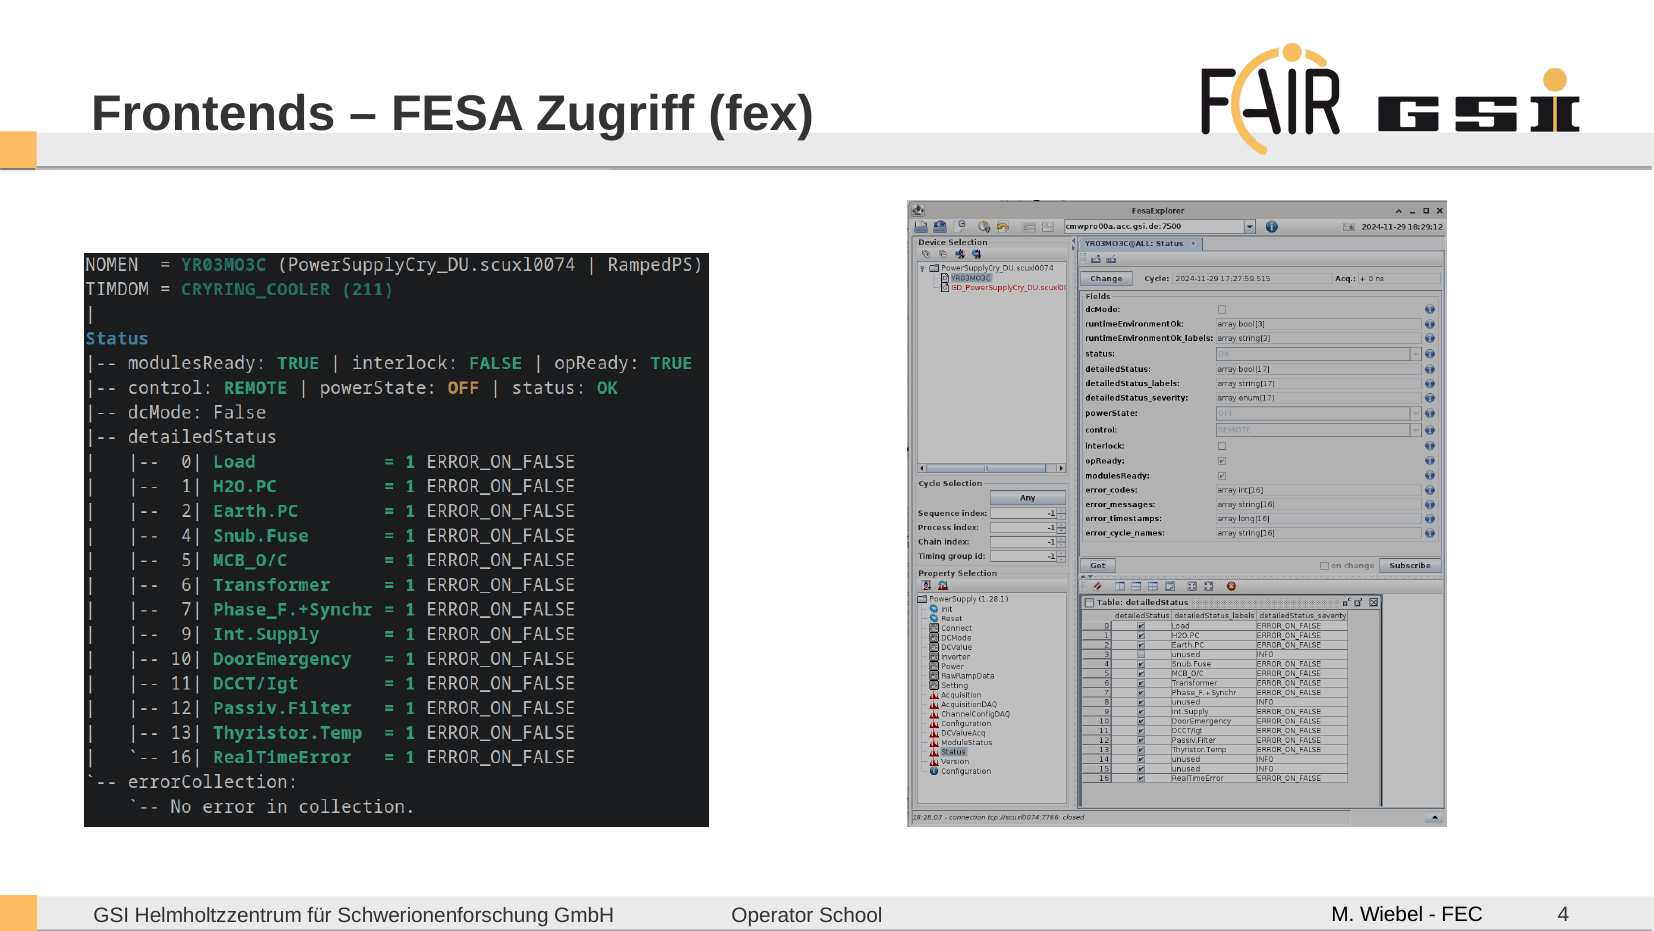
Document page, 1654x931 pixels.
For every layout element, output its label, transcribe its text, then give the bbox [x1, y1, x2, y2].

picture [1376, 65, 1581, 132]
picture [1200, 40, 1341, 157]
title Frontends – FESA Zugriff (fex) [76, 41, 1288, 149]
picture [907, 200, 1447, 827]
picture [84, 253, 709, 827]
